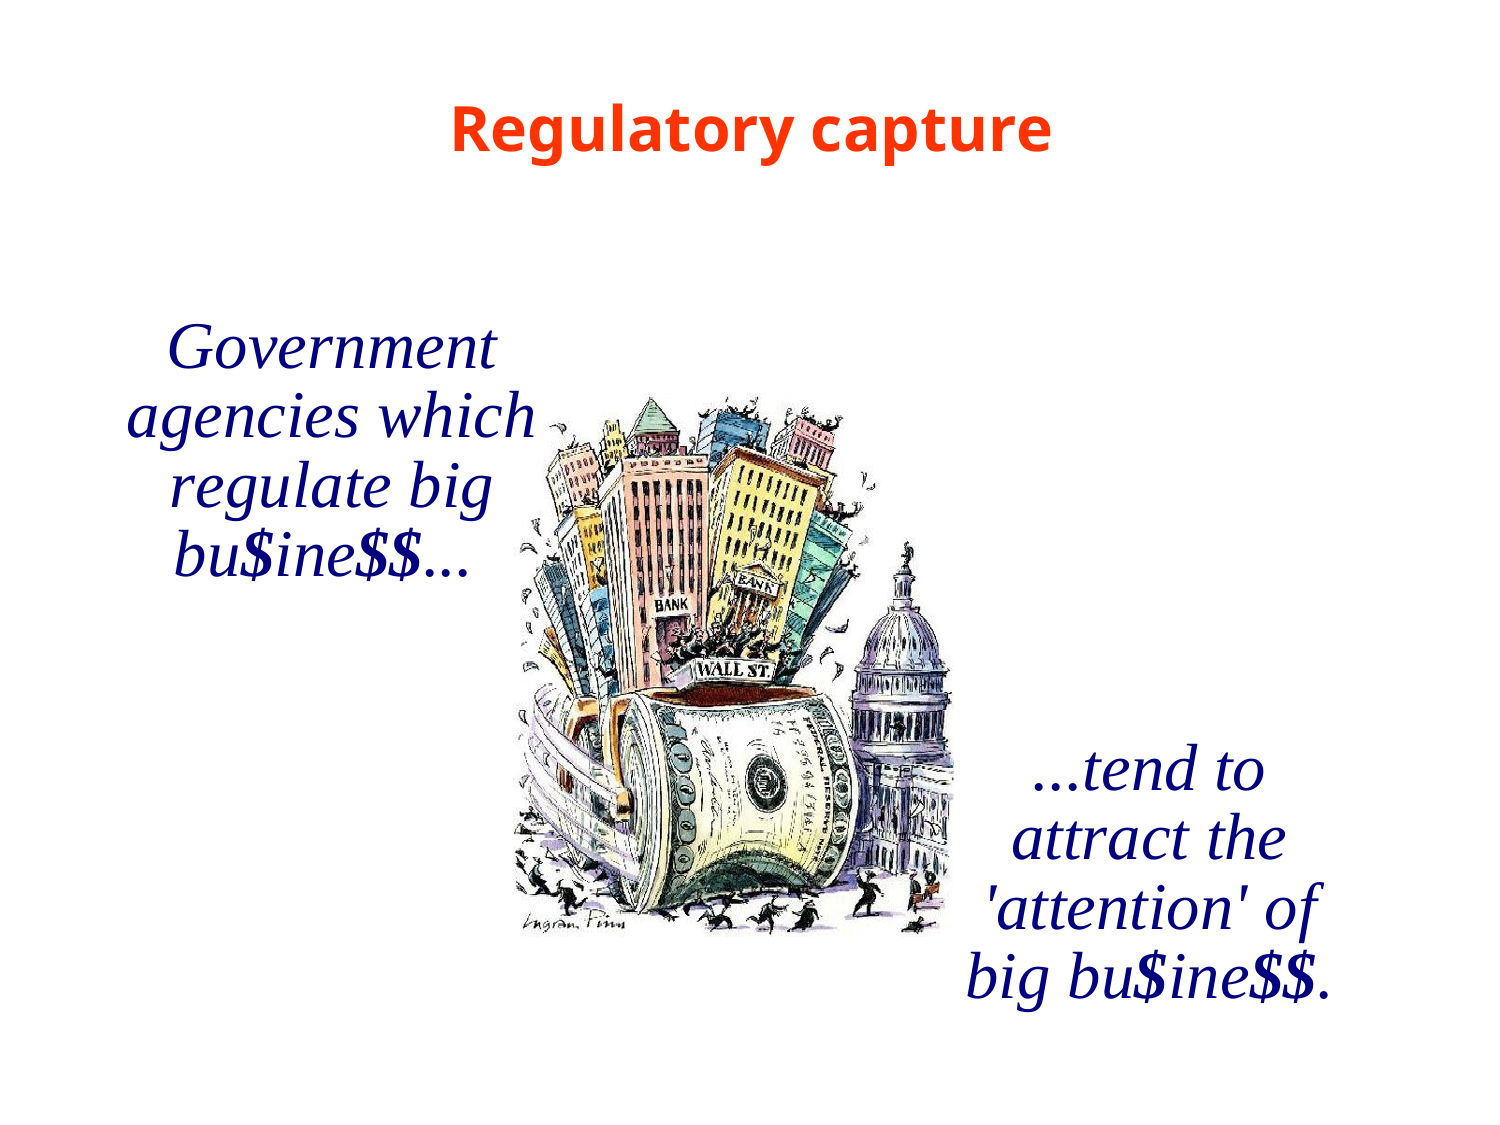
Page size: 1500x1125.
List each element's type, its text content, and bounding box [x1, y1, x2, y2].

text_box Regulatory capture [30, 91, 1474, 161]
text_box Government agencies which regulate big bu$ine$$... [59, 295, 606, 740]
picture [513, 393, 954, 937]
text_box ...tend to attract the 'attention' of big bu$ine$$. [937, 717, 1363, 1020]
